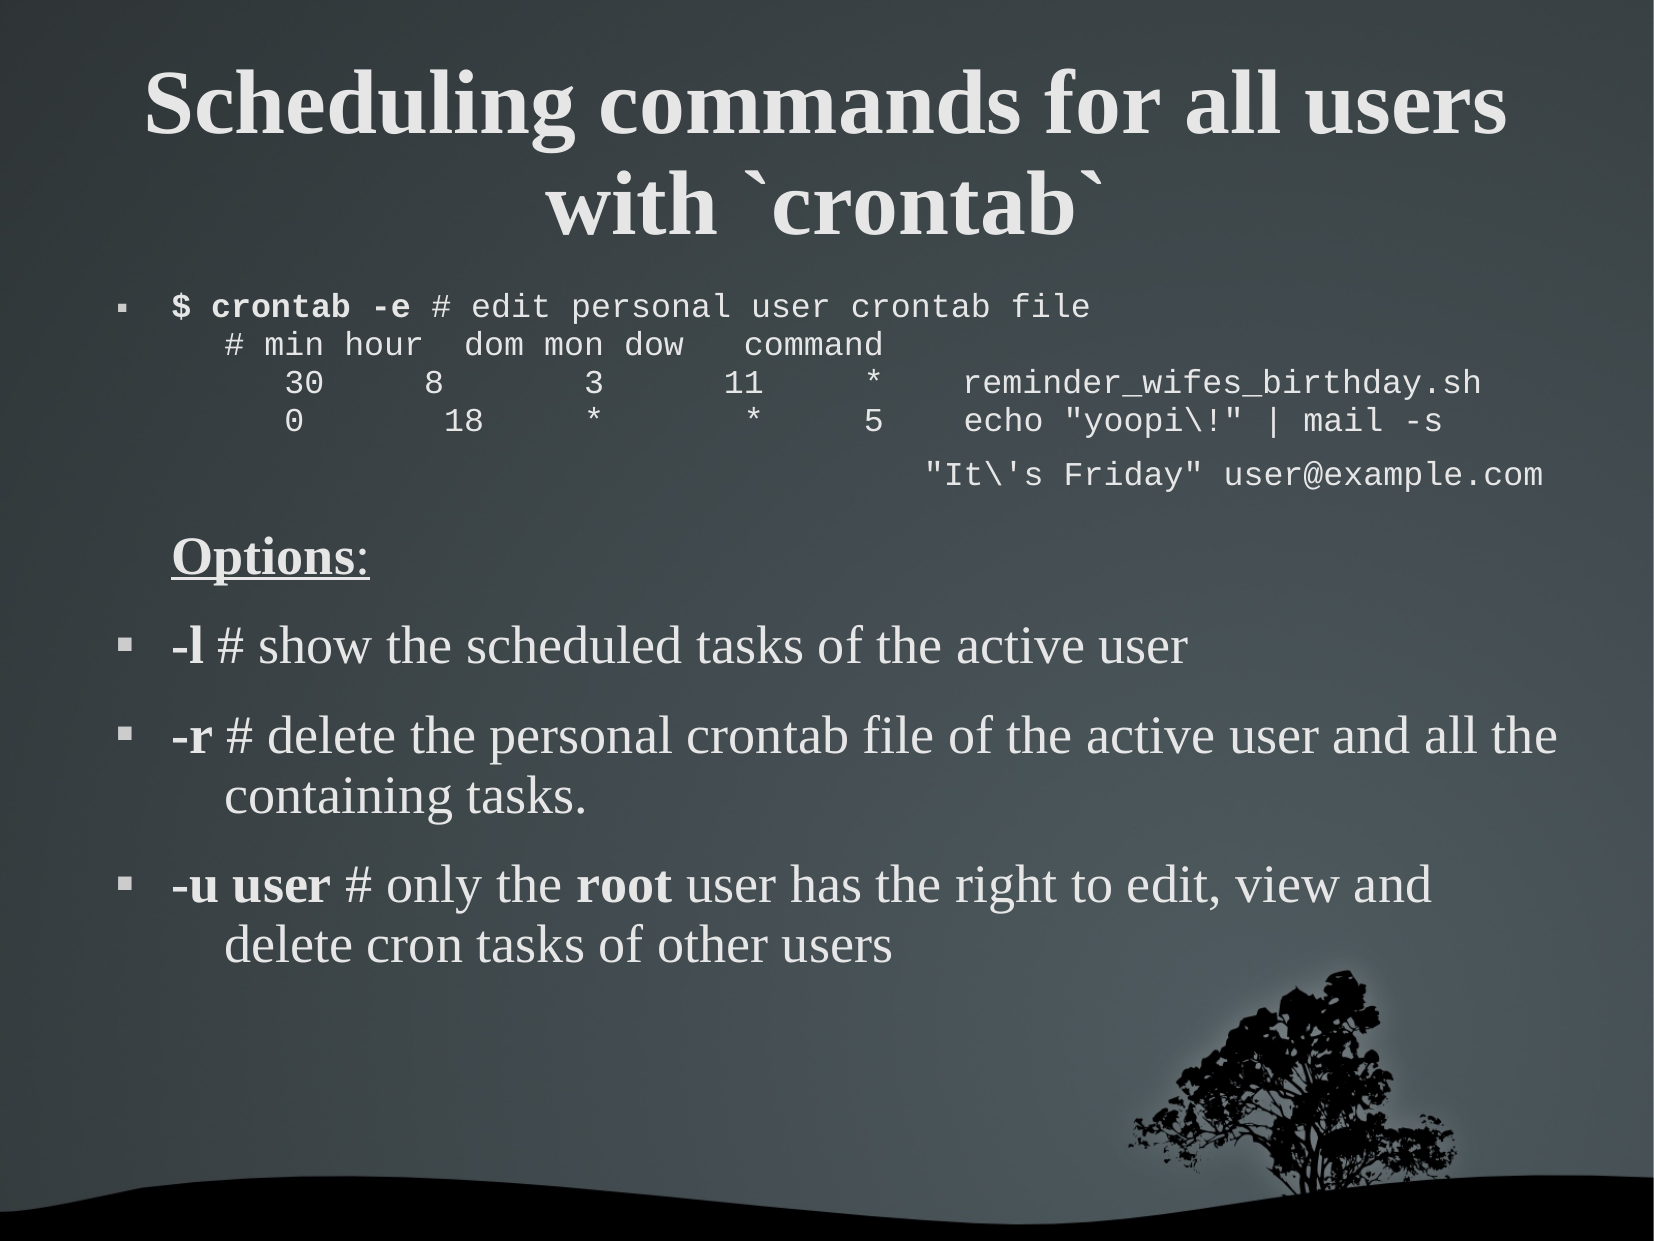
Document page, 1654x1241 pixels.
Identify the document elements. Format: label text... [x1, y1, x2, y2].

title Scheduling commands for all users with `crontab` [82, 49, 1571, 257]
list $ crontab -e # edit personal user crontab file # min hour dom mon dow command 30 8 3 11 * reminder_wifes_birthday.sh 0 18 * * 5 echo "yoopi\!" | mail -s "It\'s Friday" user@example.com Options: -l # show the scheduled tasks of the active user -r # delete the personal crontab file of the active user and all the containing tasks. -u user # only the root user has the right to edit, view and delete cron tasks of other users [82, 290, 1571, 1117]
picture [0, 0, 1654, 1241]
